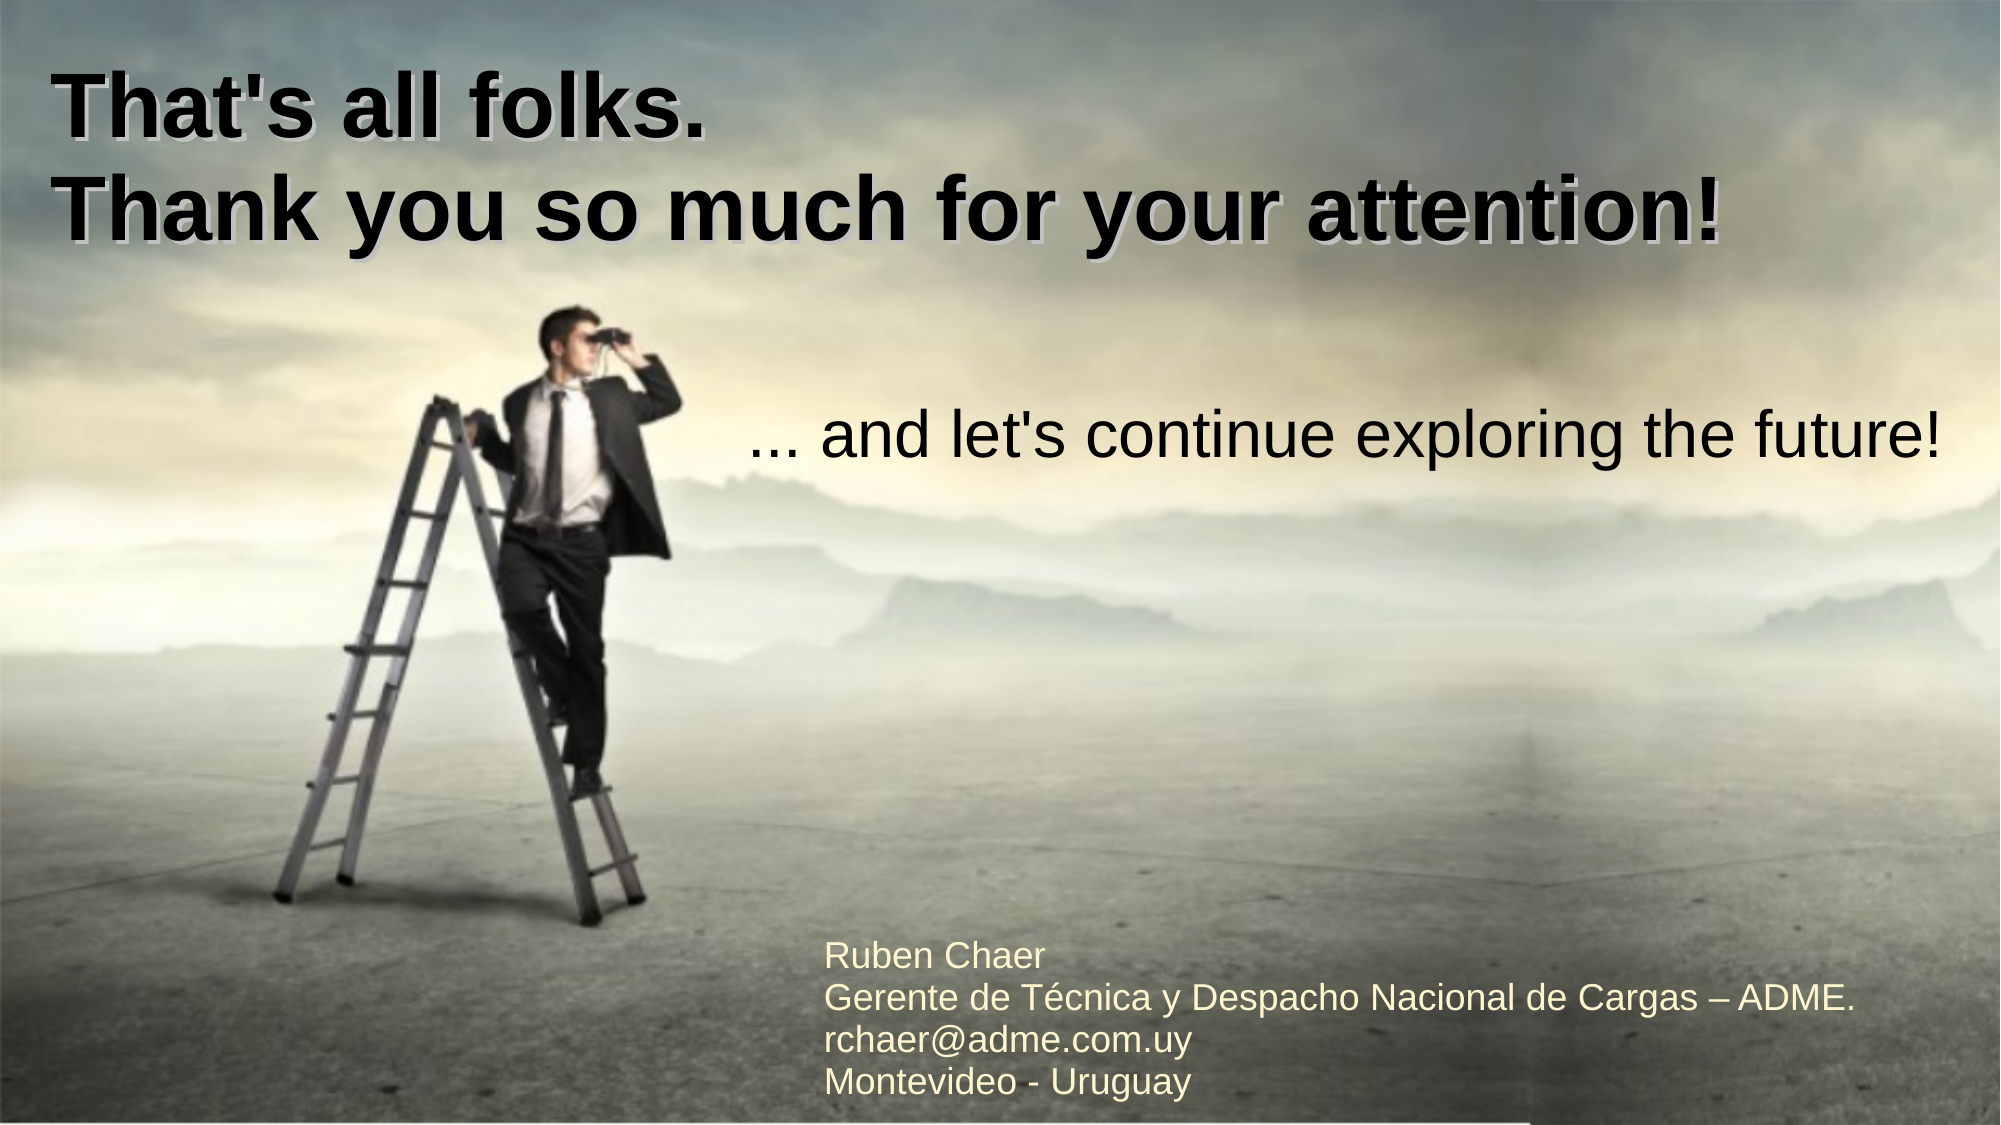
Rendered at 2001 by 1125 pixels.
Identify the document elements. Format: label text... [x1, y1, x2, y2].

text_box ... and let's continue exploring the future! [732, 389, 1973, 506]
text_box Ruben Chaer Gerente de Técnica y Despacho Nacional de Cargas – ADME. rchaer@adme.com.uy Montevideo - Uruguay [809, 927, 1991, 1111]
text_box That's all folks. Thank you so much for your attention! [35, 47, 1784, 296]
picture [0, 0, 2000, 1125]
